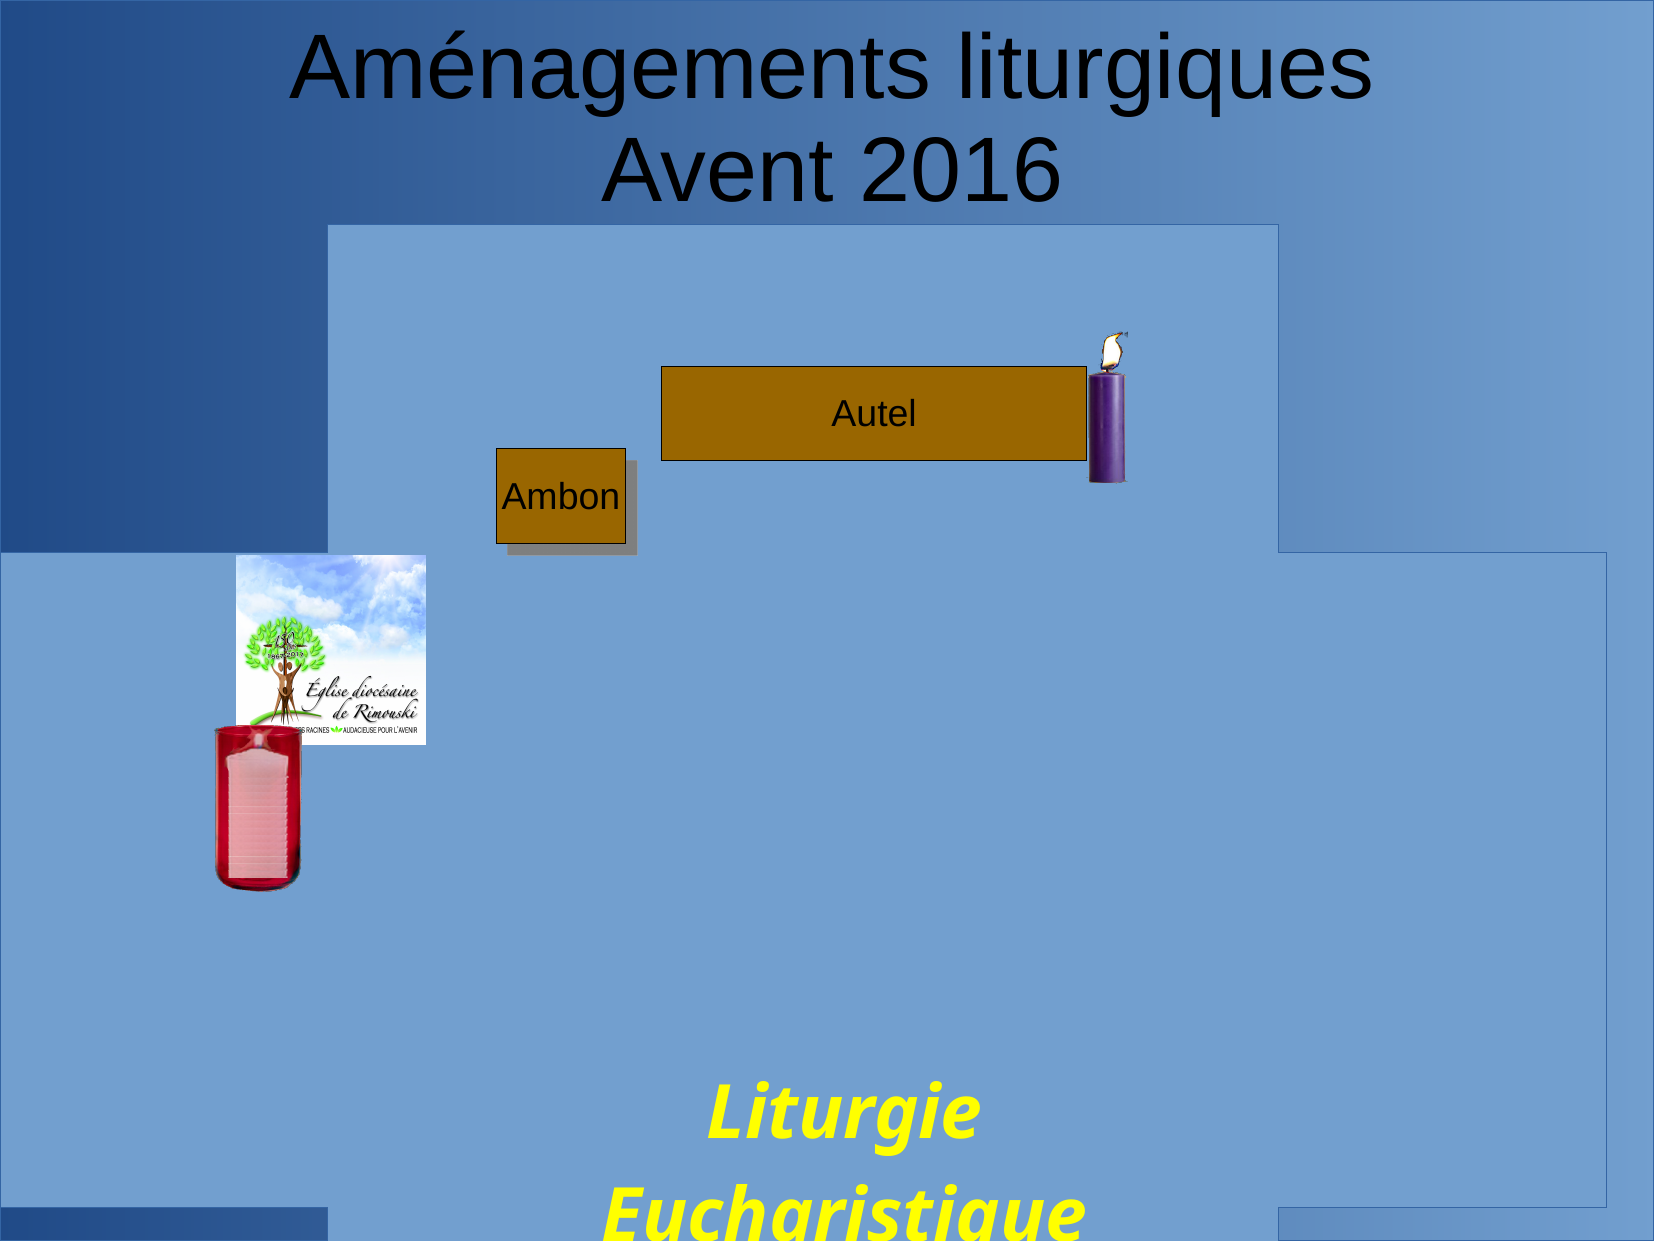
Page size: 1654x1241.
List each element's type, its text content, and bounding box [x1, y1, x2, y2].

text_box Ambon [496, 448, 626, 544]
text_box [0, 225, 1607, 1241]
picture [1086, 330, 1128, 485]
title Aménagements liturgiques Avent 2016 [181, 11, 1484, 225]
text_box Liturgie Eucharistique Semaine 1 – 27 nov. [472, 1051, 1217, 1241]
picture [212, 555, 426, 893]
text_box Autel [661, 366, 1086, 461]
